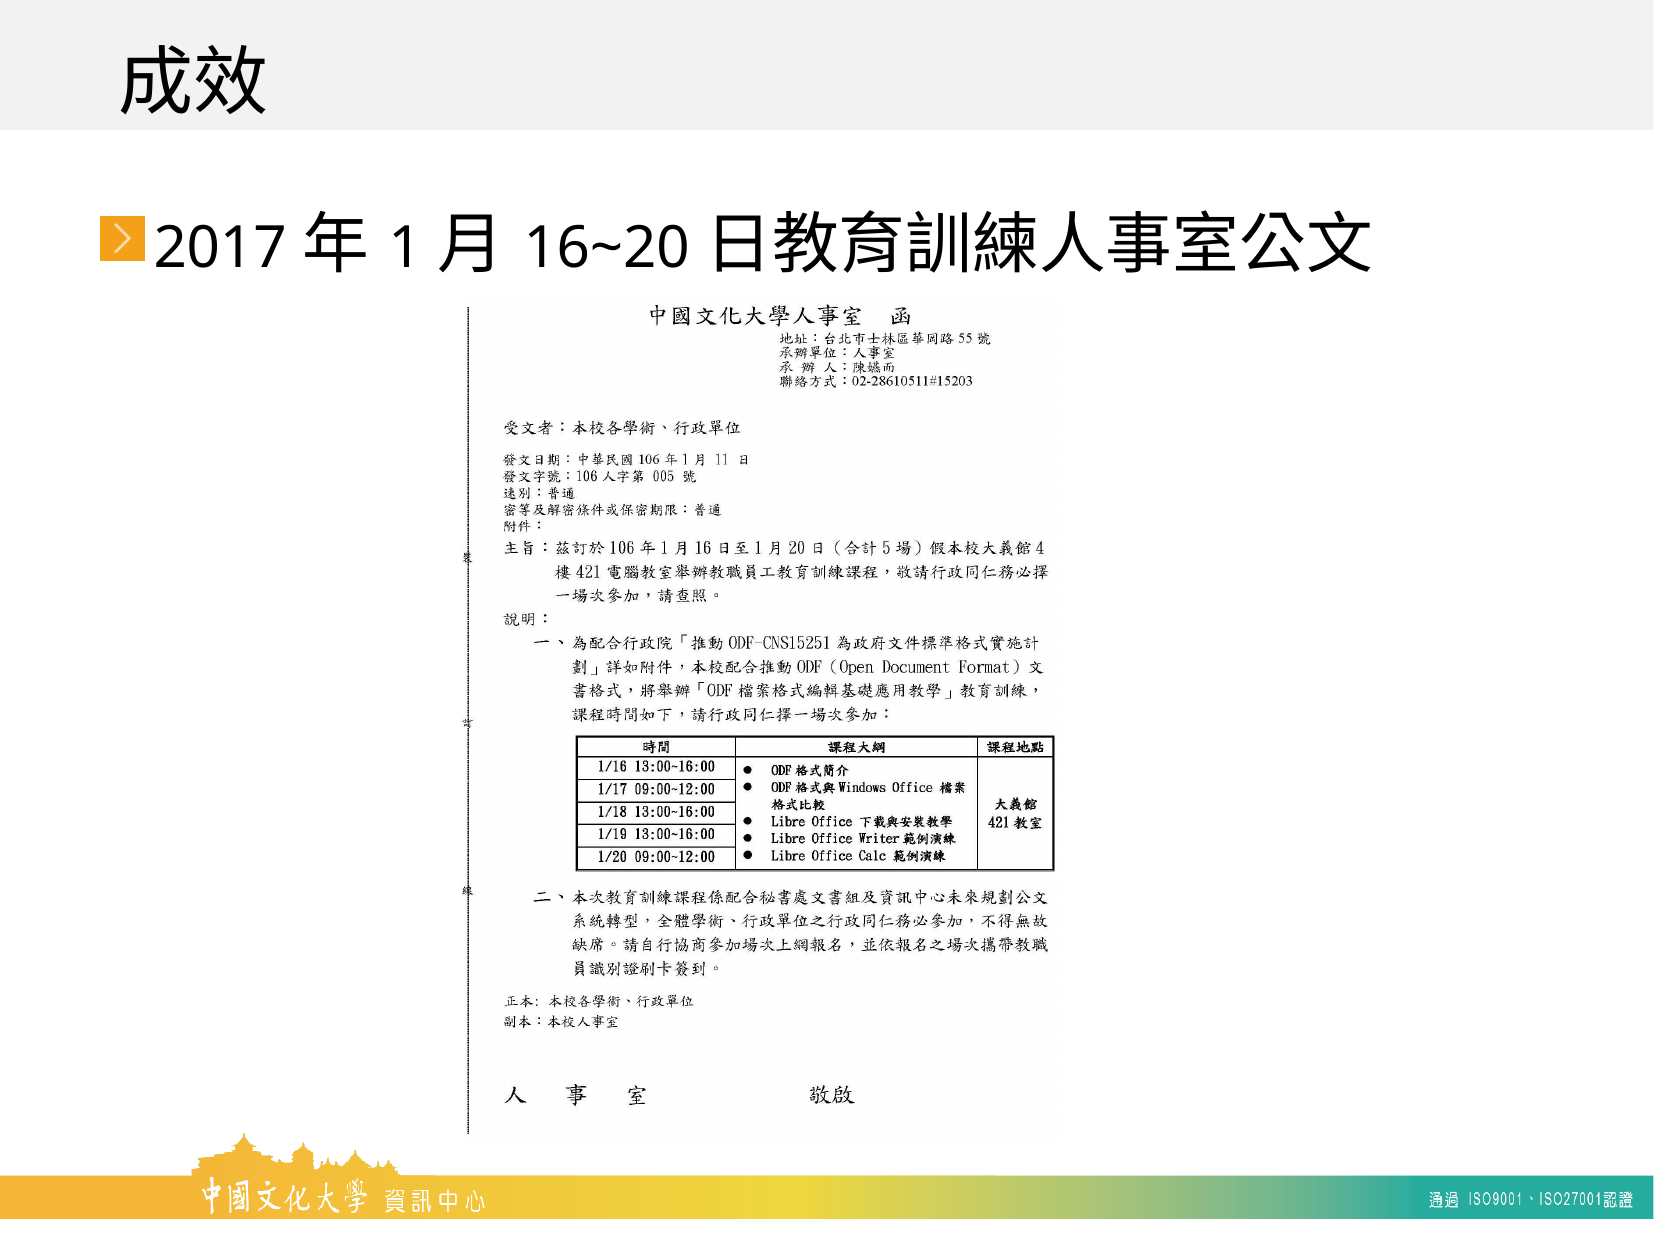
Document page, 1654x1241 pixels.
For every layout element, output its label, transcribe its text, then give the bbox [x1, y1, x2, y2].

picture [0, 293, 1654, 1219]
title 成效 [118, 0, 1571, 166]
list 2017年1月16~20日教育訓練人事室公文 [82, 190, 1571, 1028]
